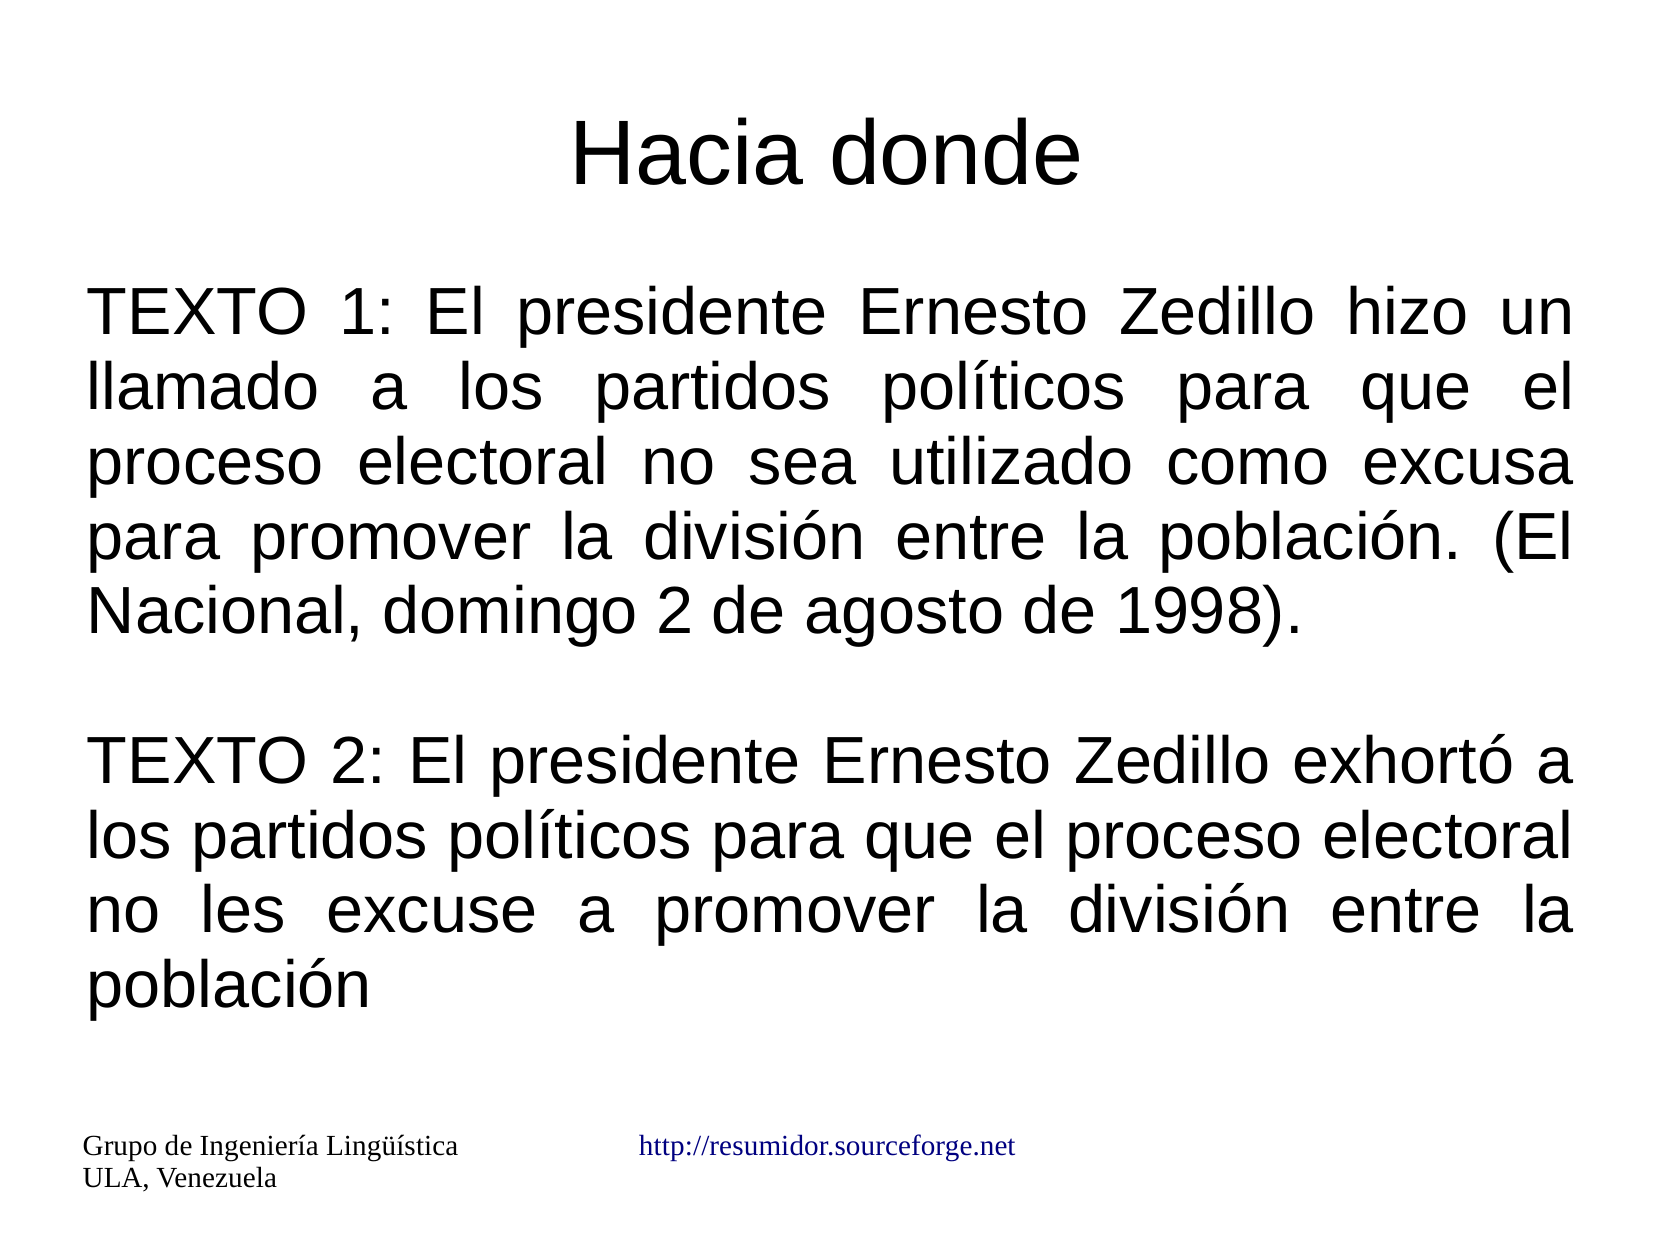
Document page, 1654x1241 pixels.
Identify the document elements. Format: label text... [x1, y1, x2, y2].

subtitle TEXTO 1: El presidente Ernesto Zedillo hizo un llamado a los partidos políticos para que el proceso electoral no sea utilizado como excusa para promover la división entre la población. (El Nacional, domingo 2 de agosto de 1998). TEXTO 2: El presidente Ernesto Zedillo exhortó a los partidos políticos para que el proceso electoral no les excuse a promover la división entre la población [86, 246, 1576, 1051]
title Hacia donde [82, 56, 1571, 250]
